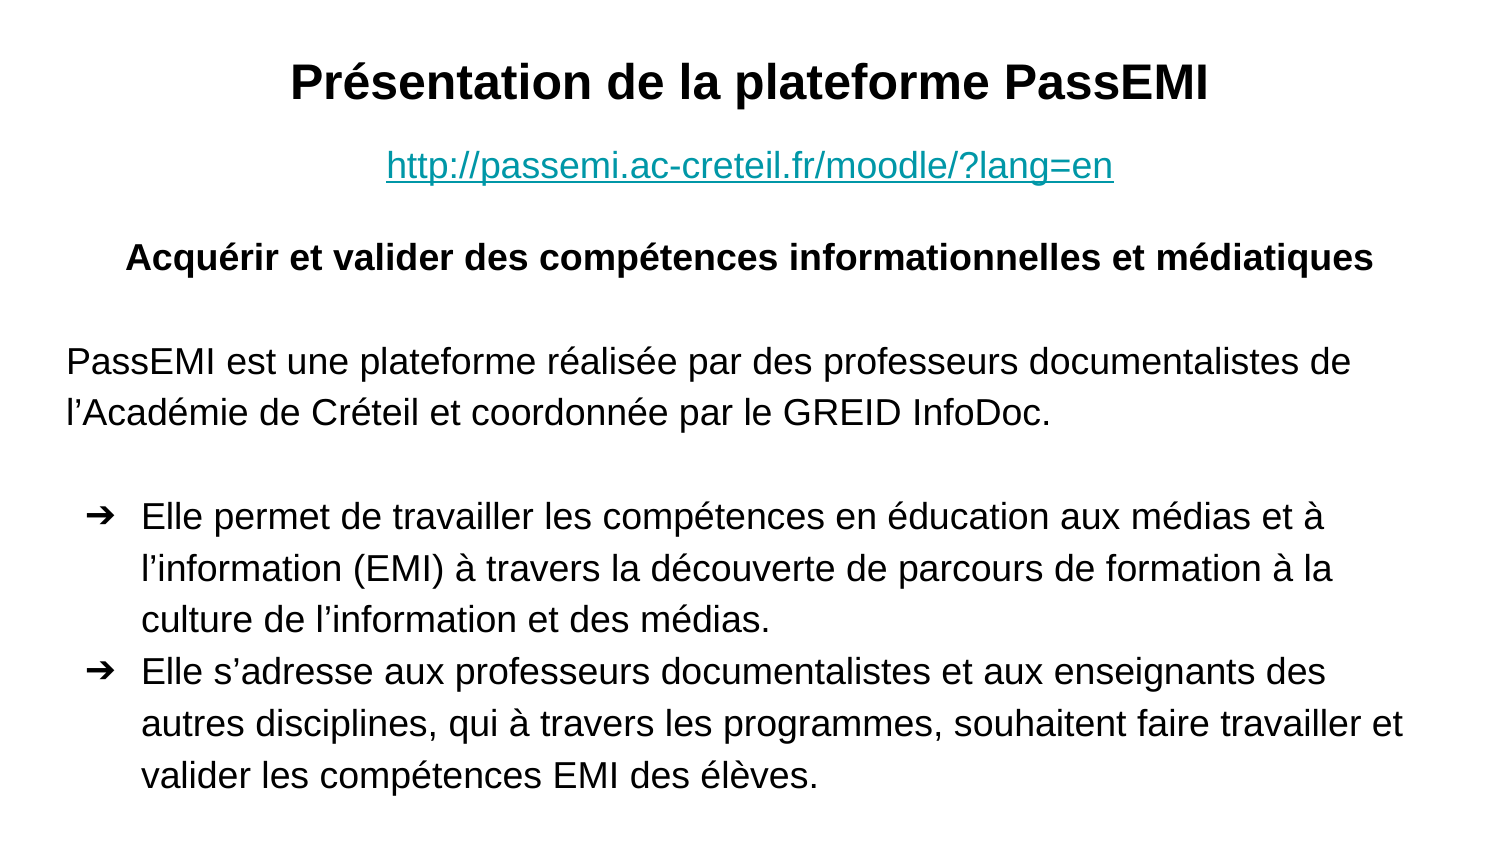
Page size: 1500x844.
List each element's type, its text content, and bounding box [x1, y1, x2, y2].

title Présentation de la plateforme PassEMI [51, 25, 1449, 119]
list http://passemi.ac-creteil.fr/moodle/?lang=en Acquérir et valider des compétences informationnelles et médiatiques PassEMI est une plateforme réalisée par des professeurs documentalistes de l’Académie de Créteil et coordonnée par le GREID InfoDoc. Elle permet de travailler les compétences en éducation aux médias et à l’information (EMI) à travers la découverte de parcours de formation à la culture de l’information et des médias. Elle s’adresse aux professeurs documentalistes et aux enseignants des autres disciplines, qui à travers les programmes, souhaitent faire travailler et valider les compétences EMI des élèves. [51, 119, 1449, 809]
